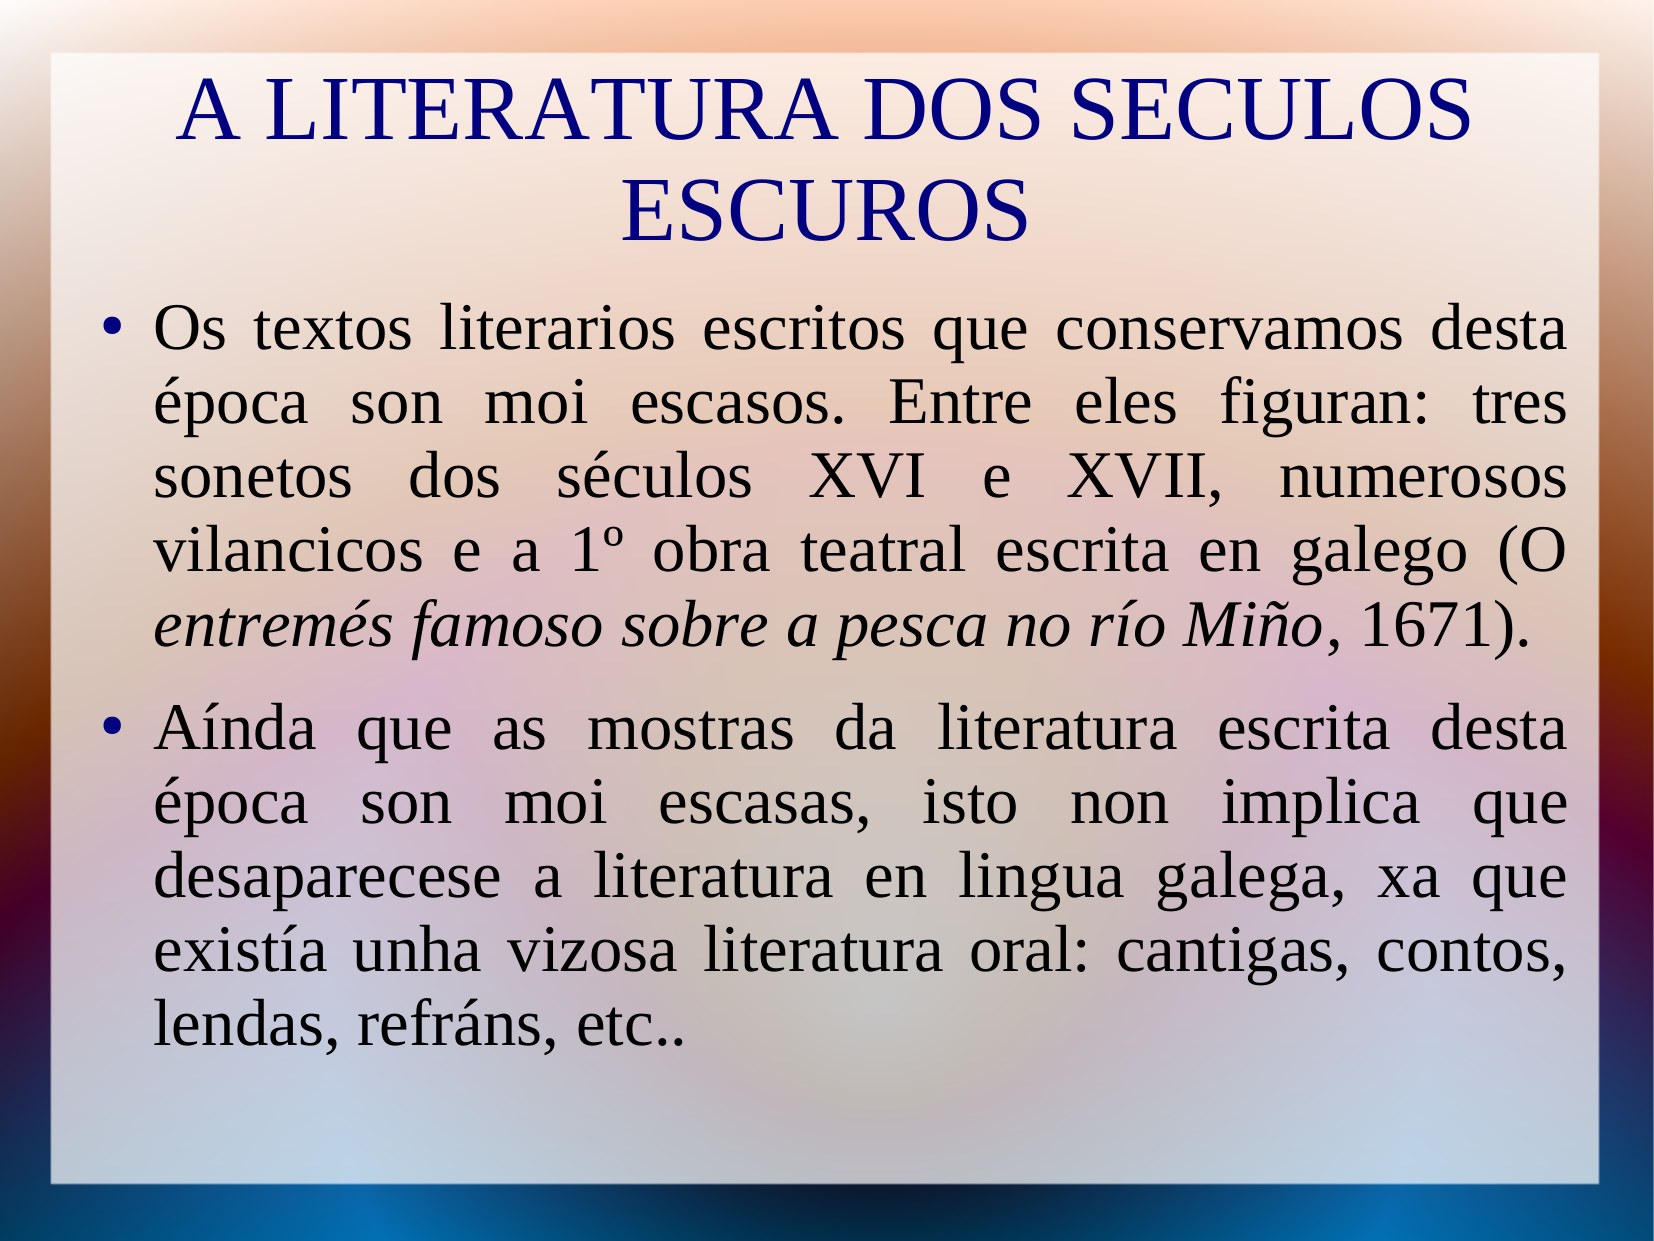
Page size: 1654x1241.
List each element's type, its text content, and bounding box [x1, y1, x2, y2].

title A LITERATURA DOS SECULOS ESCUROS [82, 55, 1571, 263]
picture [0, 0, 1654, 1241]
list Os textos literarios escritos que conservamos desta época son moi escasos. Entre eles figuran: tres sonetos dos séculos XVI e XVII, numerosos vilancicos e a 1º obra teatral escrita en galego (O entremés famoso sobre a pesca no río Miño, 1671). Aínda que as mostras da literatura escrita desta época son moi escasas, isto non implica que desaparecese a literatura en lingua galega, xa que existía unha vizosa literatura oral: cantigas, contos, lendas, refráns, etc.. [82, 290, 1571, 1061]
